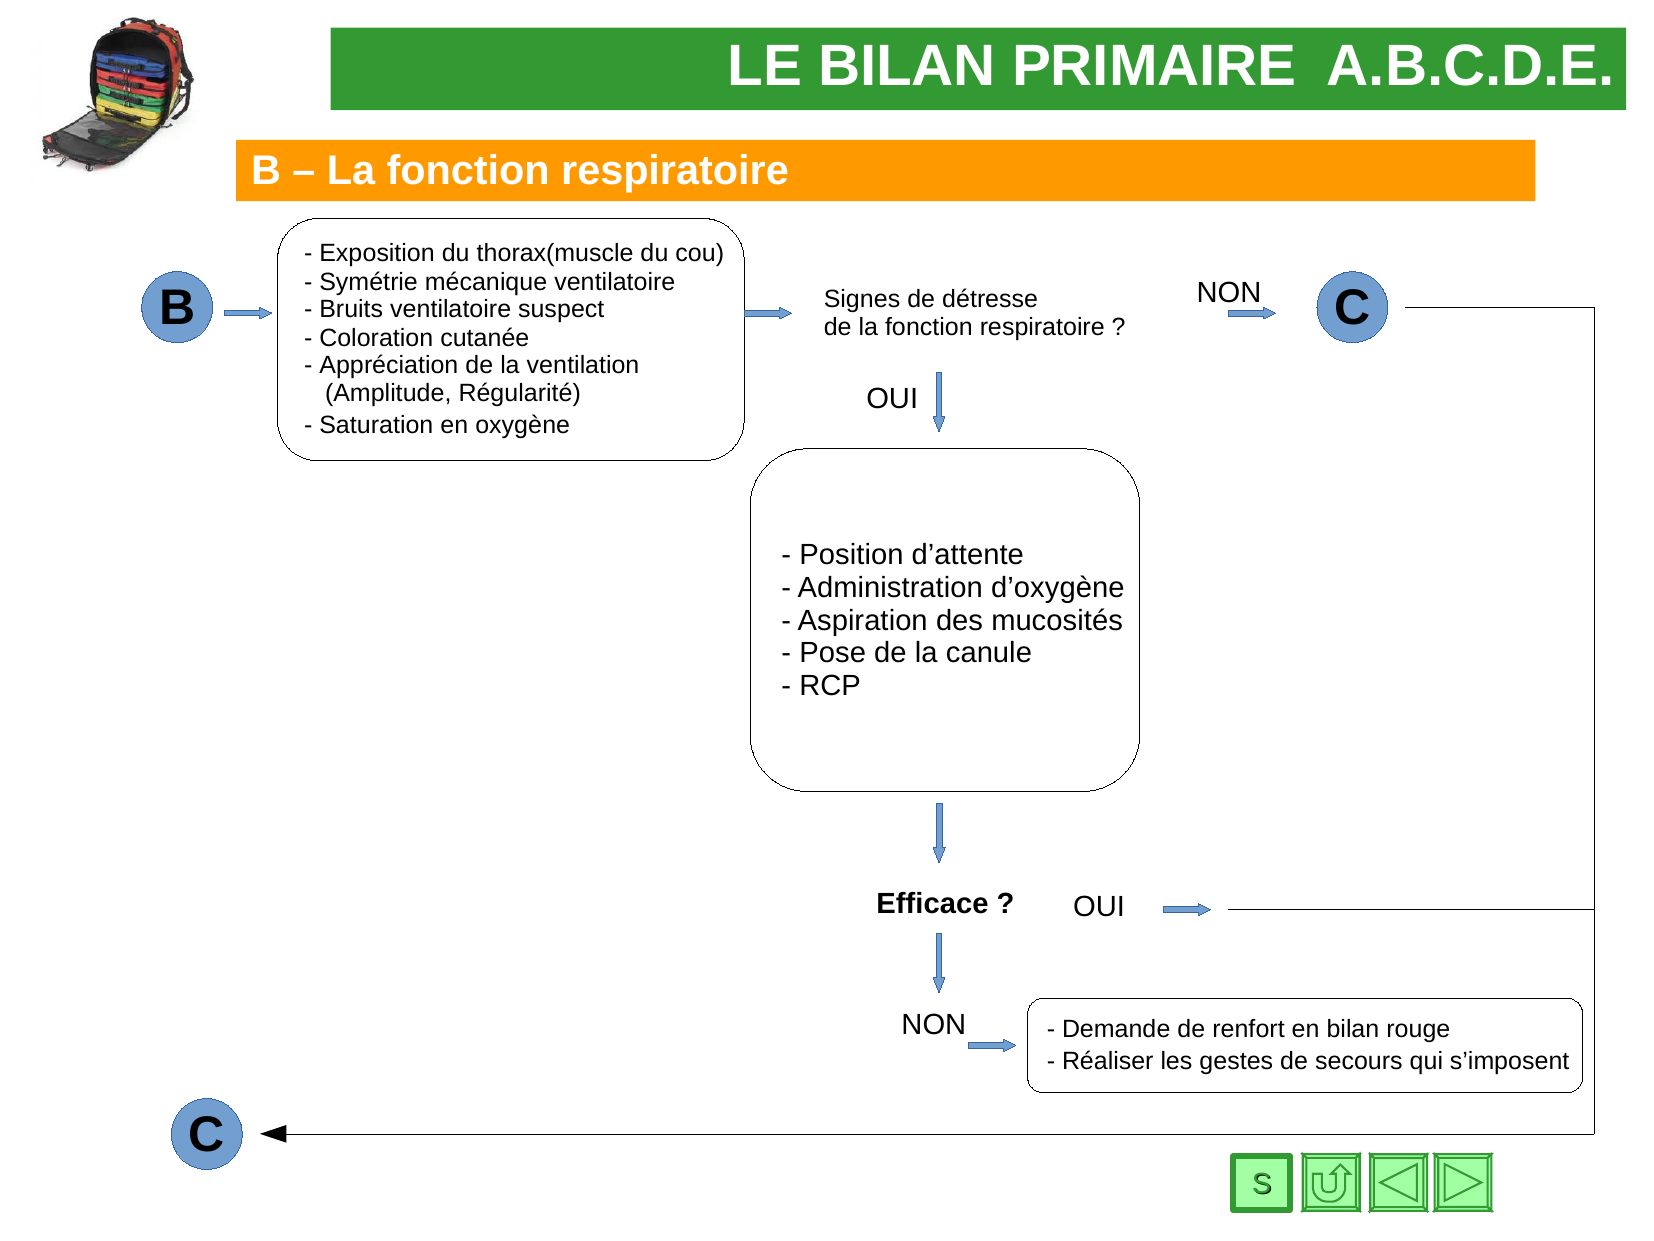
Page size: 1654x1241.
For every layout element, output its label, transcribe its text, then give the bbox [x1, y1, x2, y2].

text_box B – La fonction respiratoire [236, 139, 1536, 202]
text_box [968, 1039, 1016, 1052]
text_box - Exposition du thorax(muscle du cou) - Symétrie mécanique ventilatoire - Bruits ventilatoire suspect - Coloration cutanée - Appréciation de la ventilation (Amplitude, Régularité) - Saturation en oxygène [277, 218, 745, 461]
text_box Efficace ? [879, 868, 1022, 934]
text_box C [1316, 271, 1388, 343]
text_box B [141, 271, 213, 343]
text_box LE BILAN PRIMAIRE A.B.C.D.E. [330, 25, 1630, 107]
text_box [933, 934, 945, 992]
text_box [1163, 903, 1211, 916]
text_box [933, 803, 946, 863]
text_box NON [897, 992, 981, 1052]
text_box [744, 307, 792, 319]
text_box Signes de détresse de la fonction respiratoire ? [809, 248, 1140, 378]
text_box C [171, 1098, 243, 1170]
text_box OUI [856, 366, 939, 426]
text_box [936, 378, 945, 432]
text_box - Position d’attente - Administration d’oxygène - Aspiration des mucosités - Pose de la canule - RCP [750, 448, 1140, 792]
text_box NON [1192, 259, 1276, 319]
text_box - Demande de renfort en bilan rouge - Réaliser les gestes de secours qui s’imposent [1027, 998, 1583, 1093]
text_box OUI [1062, 874, 1146, 934]
text_box [224, 307, 272, 319]
picture [29, 5, 201, 183]
